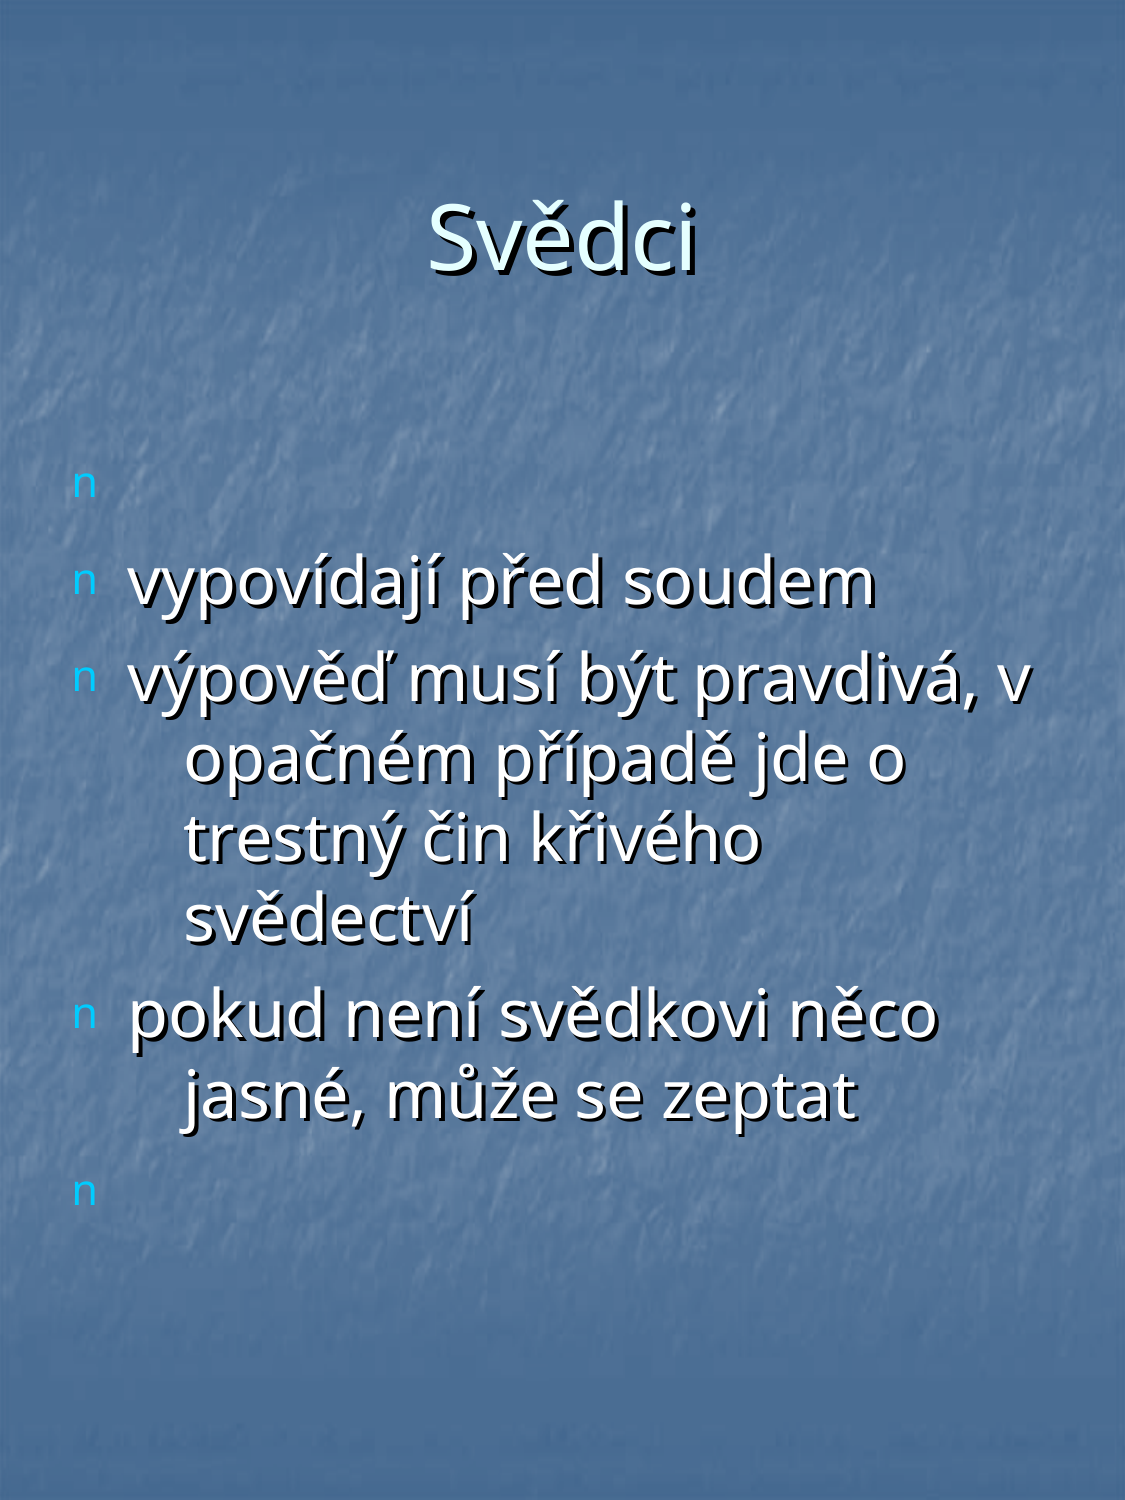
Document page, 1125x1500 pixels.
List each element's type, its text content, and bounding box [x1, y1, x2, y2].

title Svědci [56, 83, 1069, 384]
list vypovídají před soudem výpověď musí být pravdivá, v opačném případě jde o trestný čin křivého svědectví pokud není svědkovi něco jasné, může se zeptat [56, 433, 1069, 1334]
